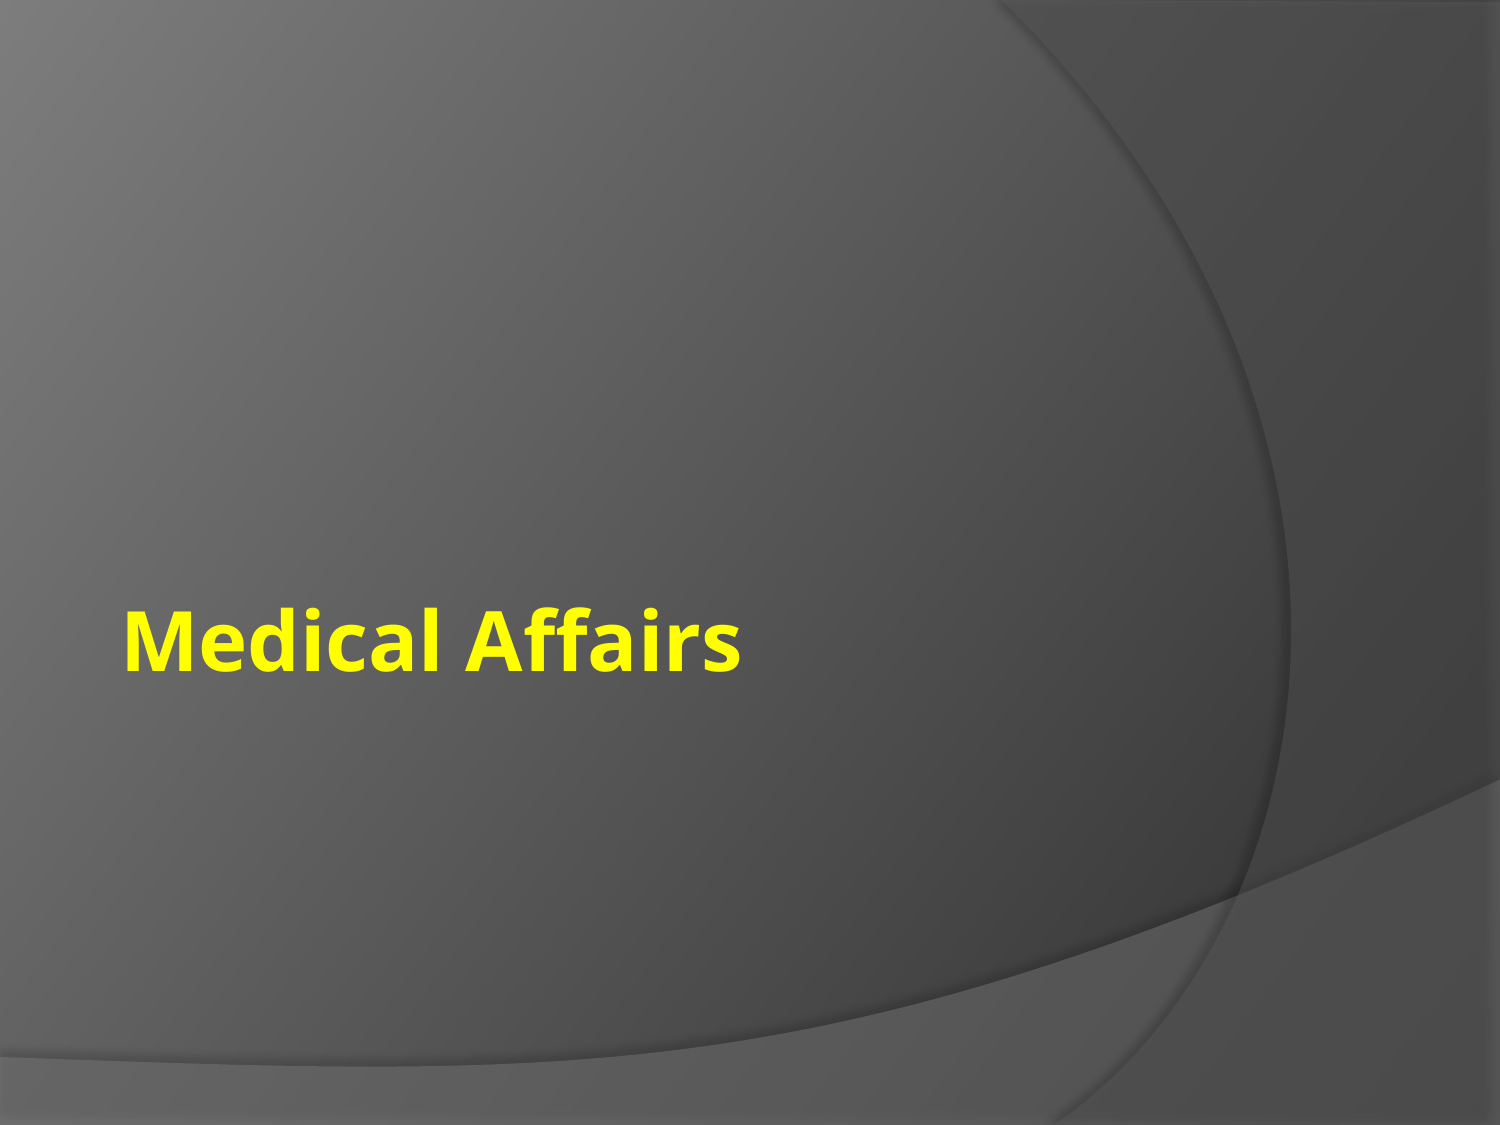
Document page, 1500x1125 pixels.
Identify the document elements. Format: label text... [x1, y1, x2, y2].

title Medical Affairs [112, 587, 1200, 888]
